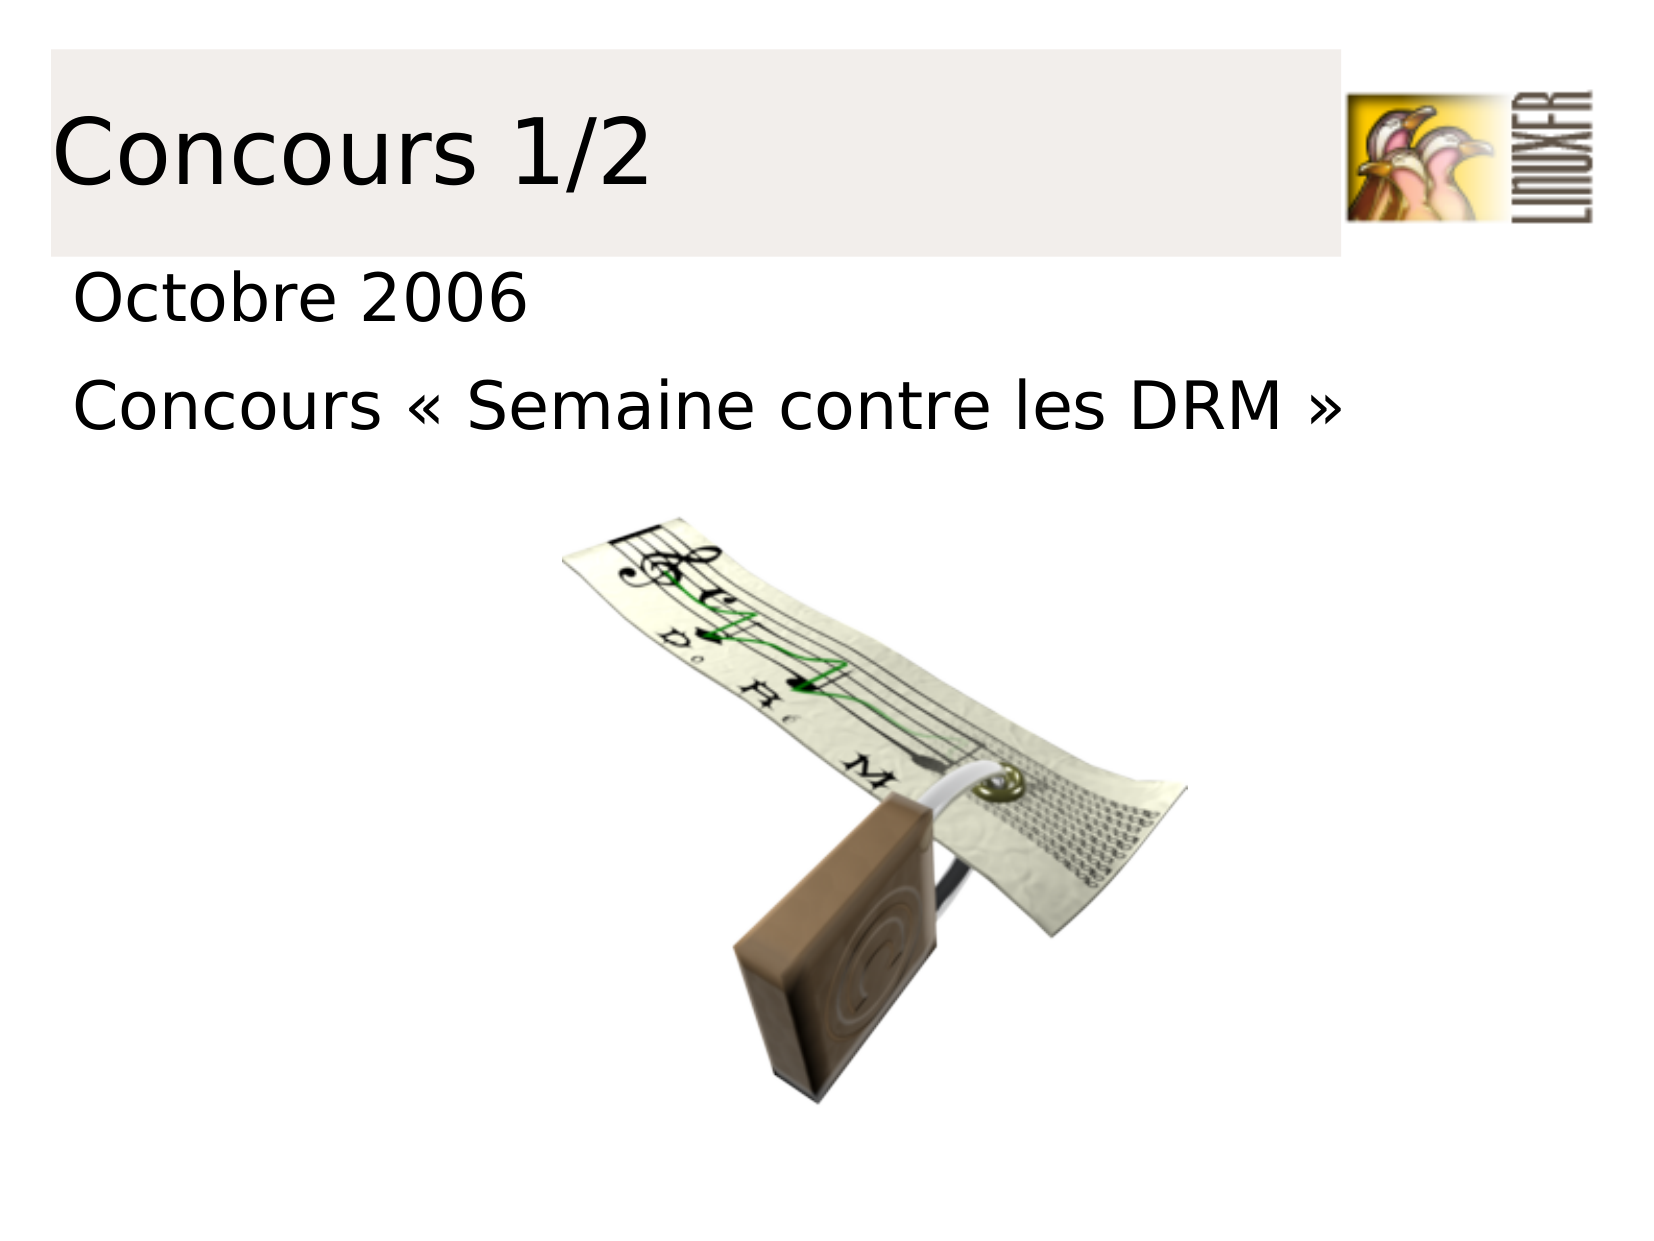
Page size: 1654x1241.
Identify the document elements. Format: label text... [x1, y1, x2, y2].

picture [1342, 88, 1601, 229]
list Octobre 2006 Concours « Semaine contre les DRM » [54, 259, 1628, 1103]
title Concours 1/2 [51, 49, 1342, 257]
picture [562, 496, 1188, 1122]
